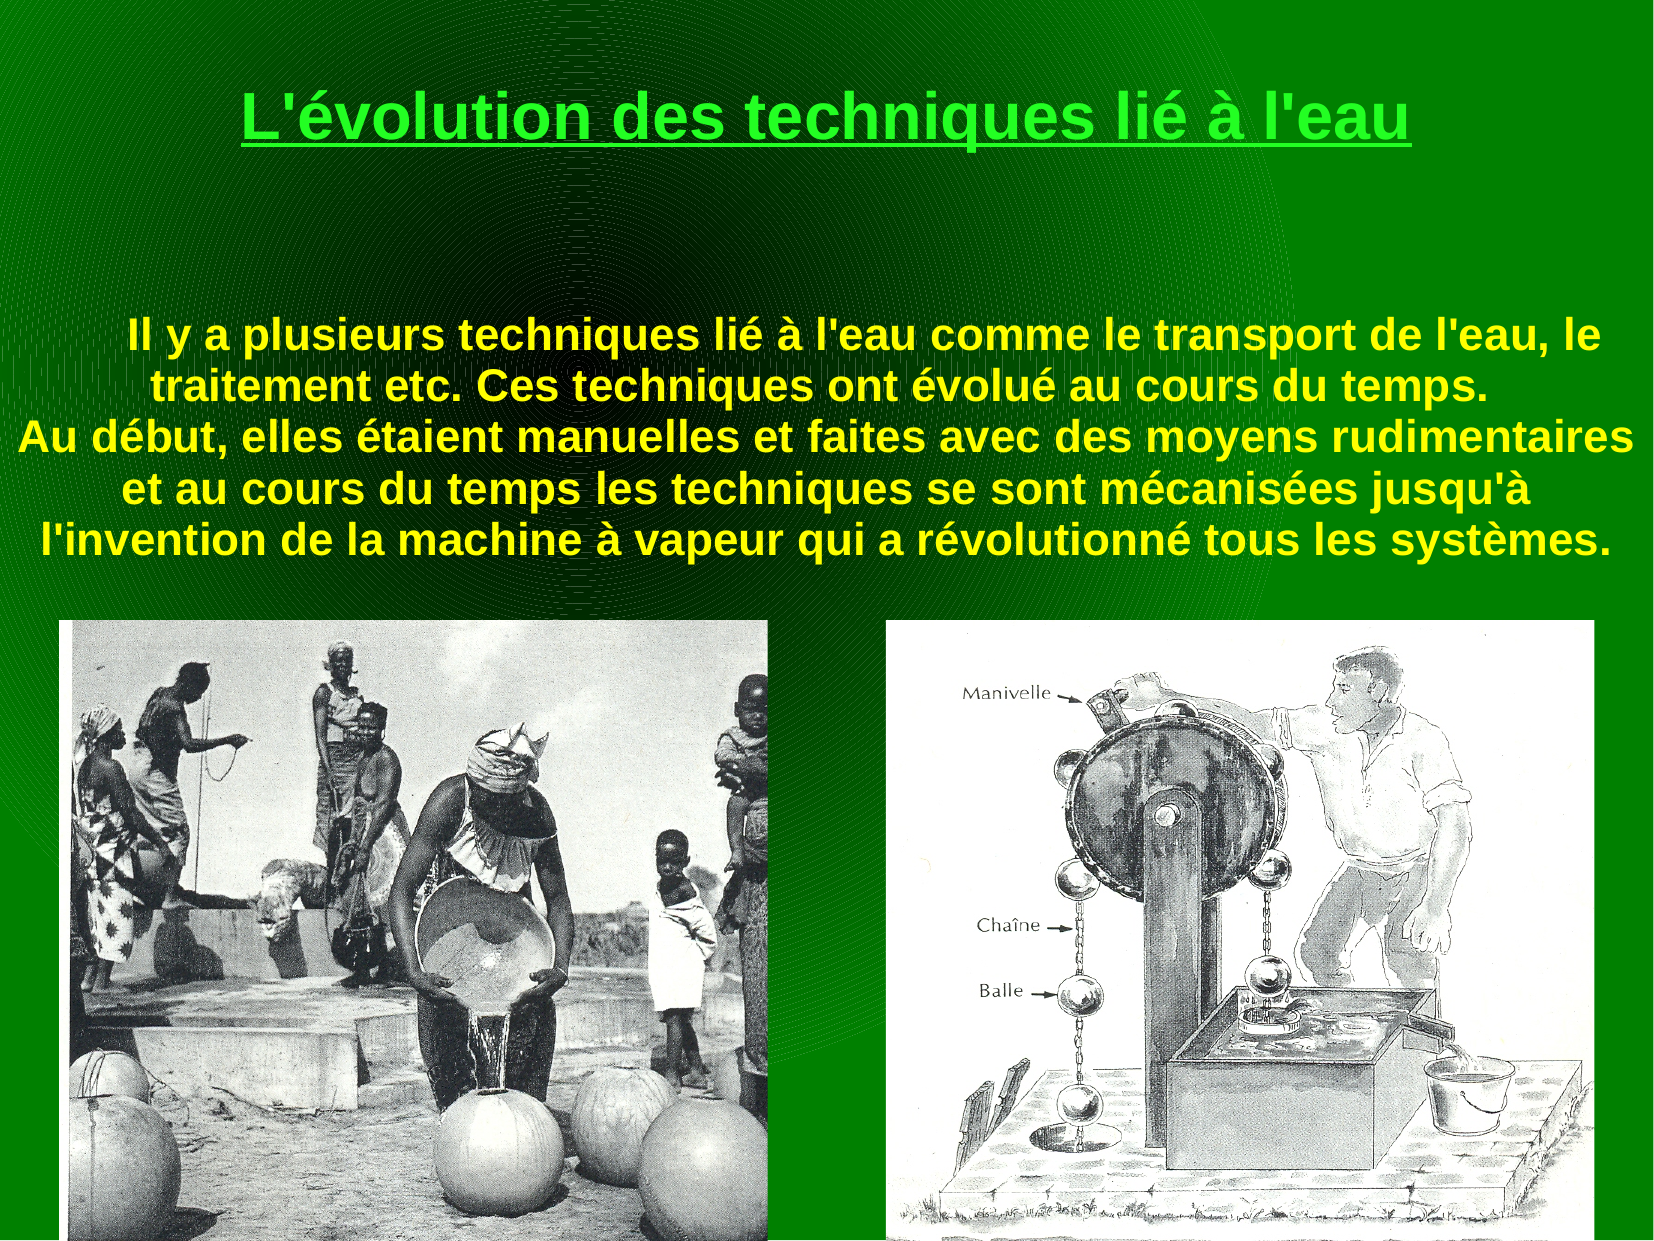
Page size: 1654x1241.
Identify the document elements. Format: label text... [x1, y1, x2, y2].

text_box Il y a plusieurs techniques lié à l'eau comme le transport de l'eau, le traitement etc. Ces techniques ont évolué au cours du temps. Au début, elles étaient manuelles et faites avec des moyens rudimentaires et au cours du temps les techniques se sont mécanisées jusqu'à l'invention de la machine à vapeur qui a révolutionné tous les systèmes. [0, 147, 1654, 816]
picture [885, 620, 1595, 1241]
text_box L'évolution des techniques lié à l'eau [0, 29, 1654, 147]
picture [59, 620, 768, 1241]
